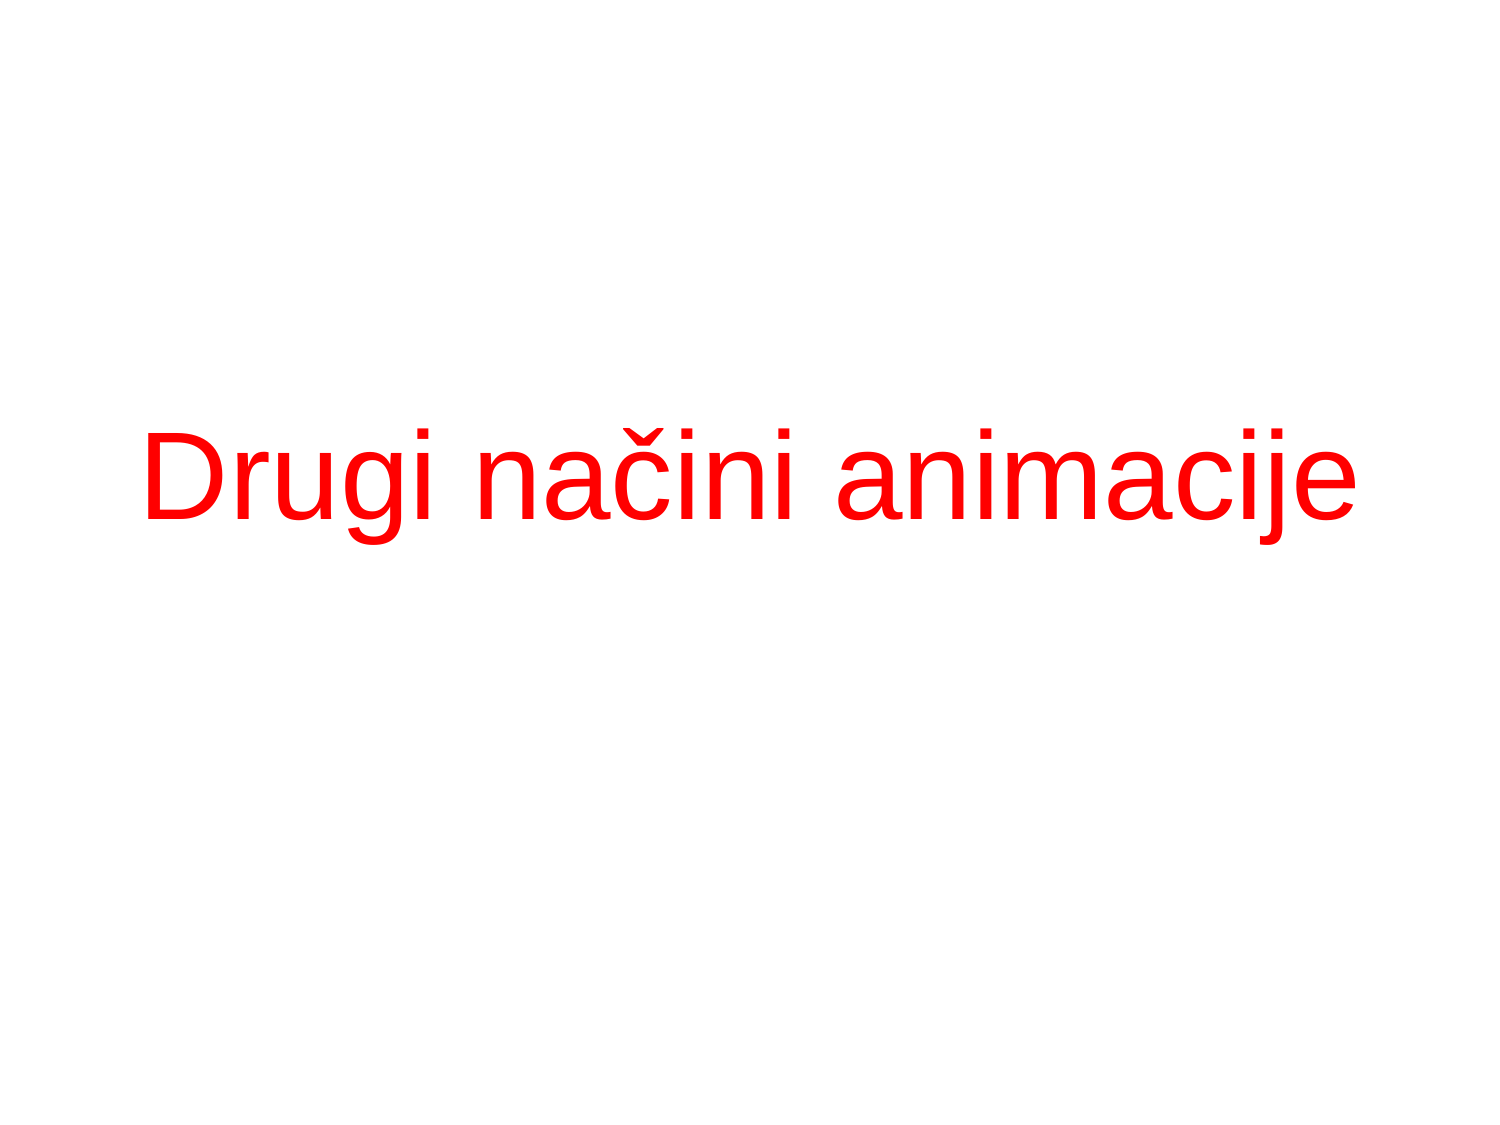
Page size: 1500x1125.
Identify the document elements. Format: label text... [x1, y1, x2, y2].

title Drugi načini animacije [112, 349, 1388, 591]
